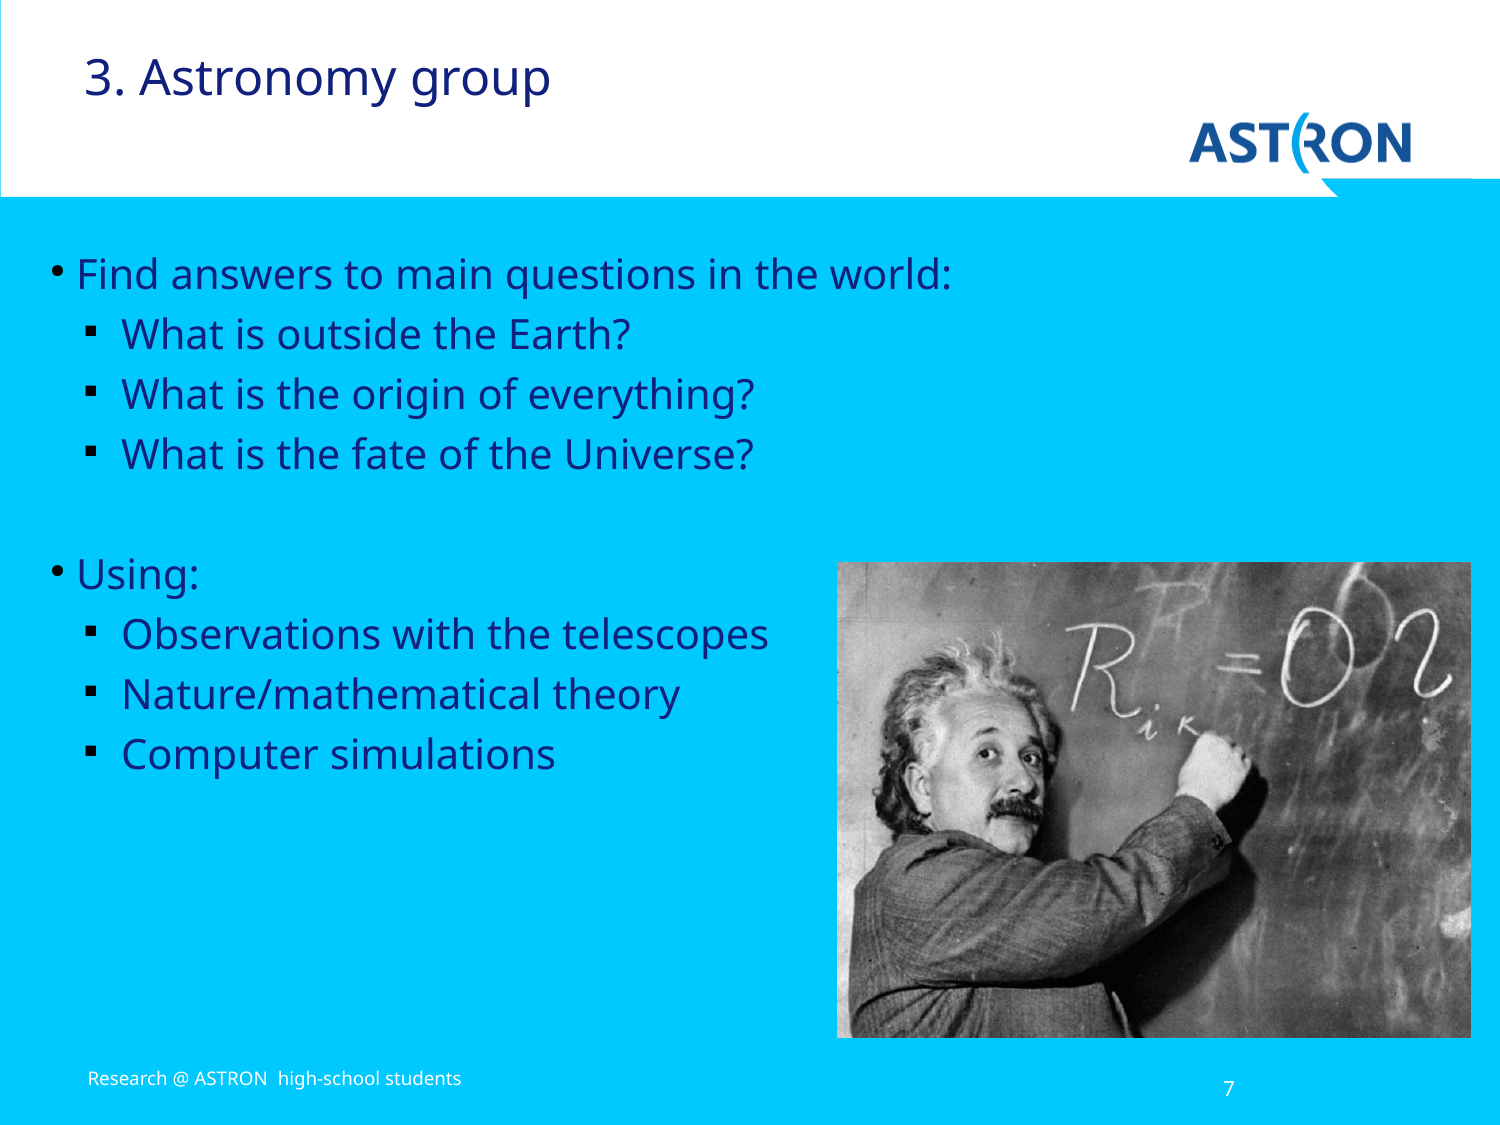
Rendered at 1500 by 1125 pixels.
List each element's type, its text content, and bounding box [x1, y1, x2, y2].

picture [0, 0, 1500, 196]
text_box Find answers to main questions in the world: What is outside the Earth? What is the origin of everything? What is the fate of the Universe? Using: Observations with the telescopes Nature/mathematical theory Computer simulations [50, 237, 1388, 1007]
text_box 3. Astronomy group [69, 37, 1075, 188]
picture [838, 563, 1470, 1037]
text_box Research @ ASTRON high-school students [87, 1062, 1055, 1125]
text_box <number> [1208, 1062, 1409, 1125]
